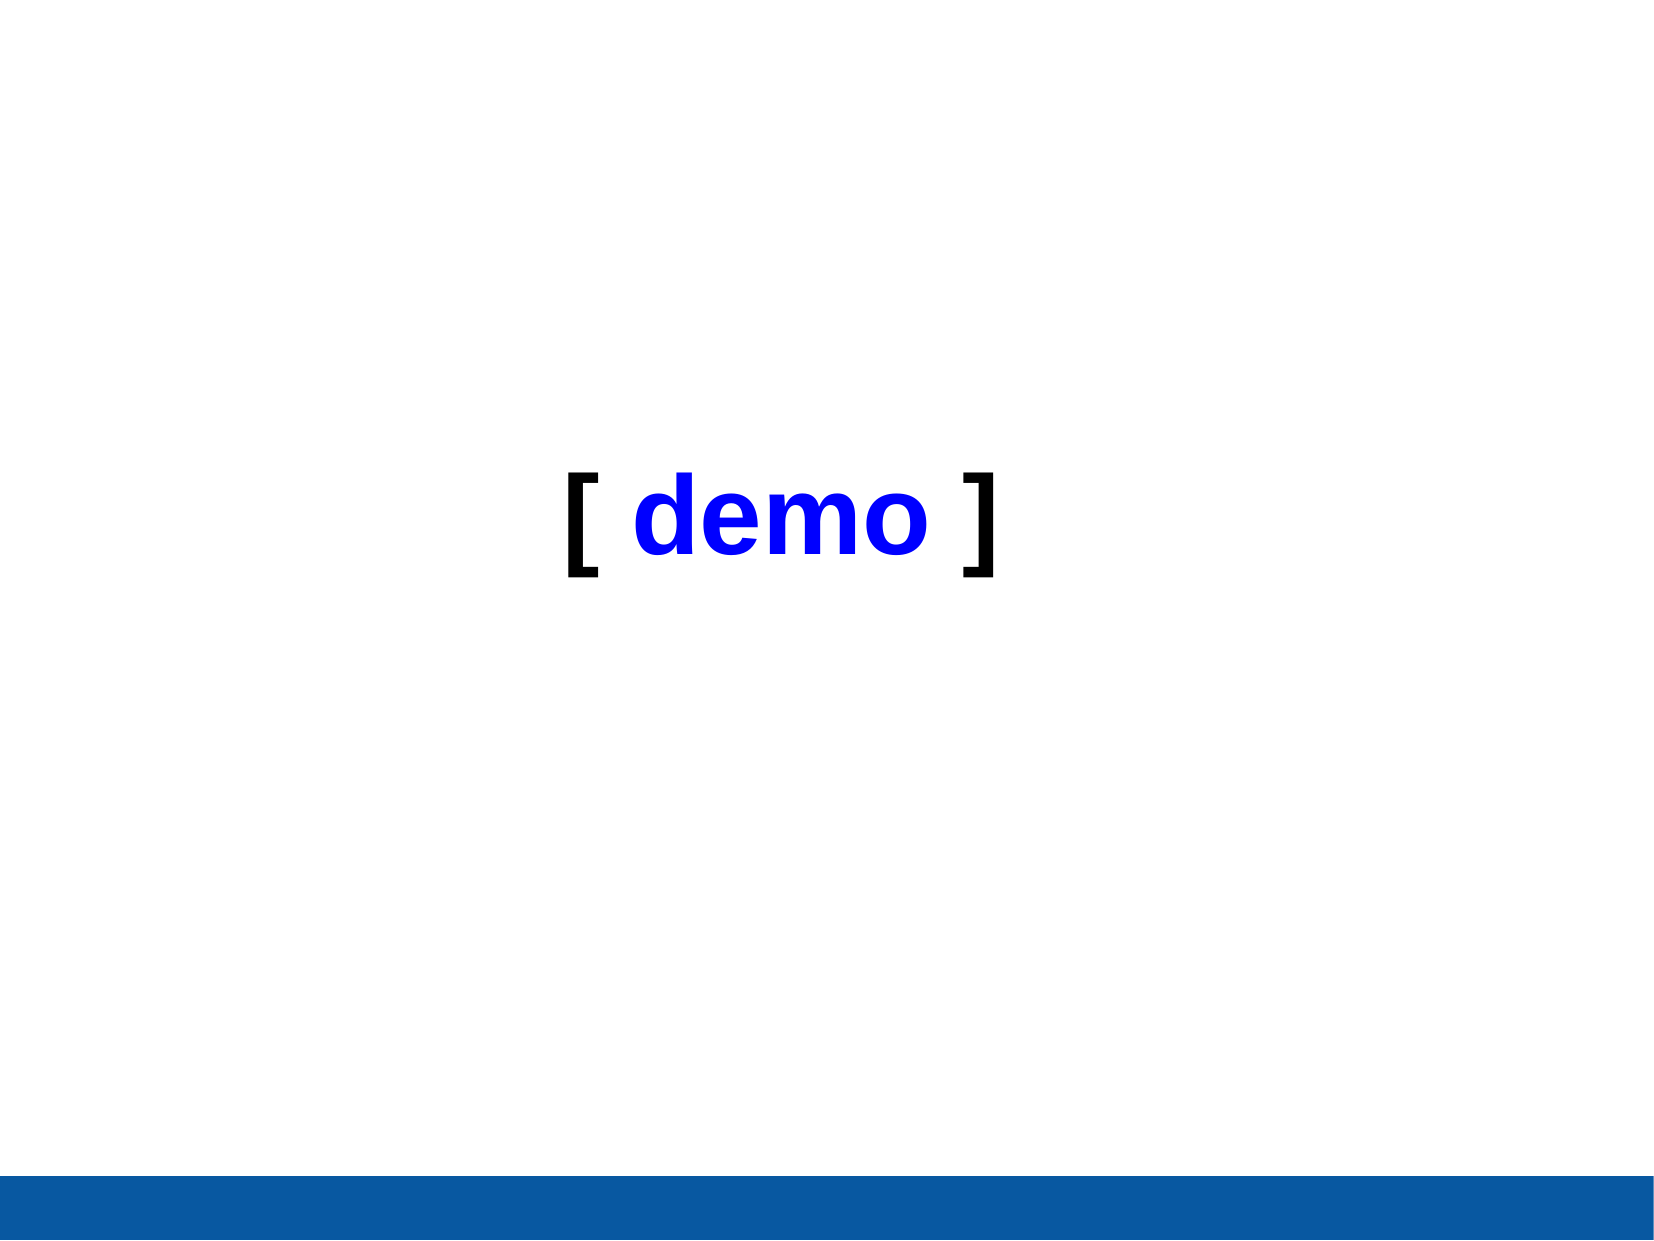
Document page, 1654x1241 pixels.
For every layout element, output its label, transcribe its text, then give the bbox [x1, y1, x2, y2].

title [ demo ] [0, 413, 1654, 619]
picture [0, 1176, 1654, 1240]
